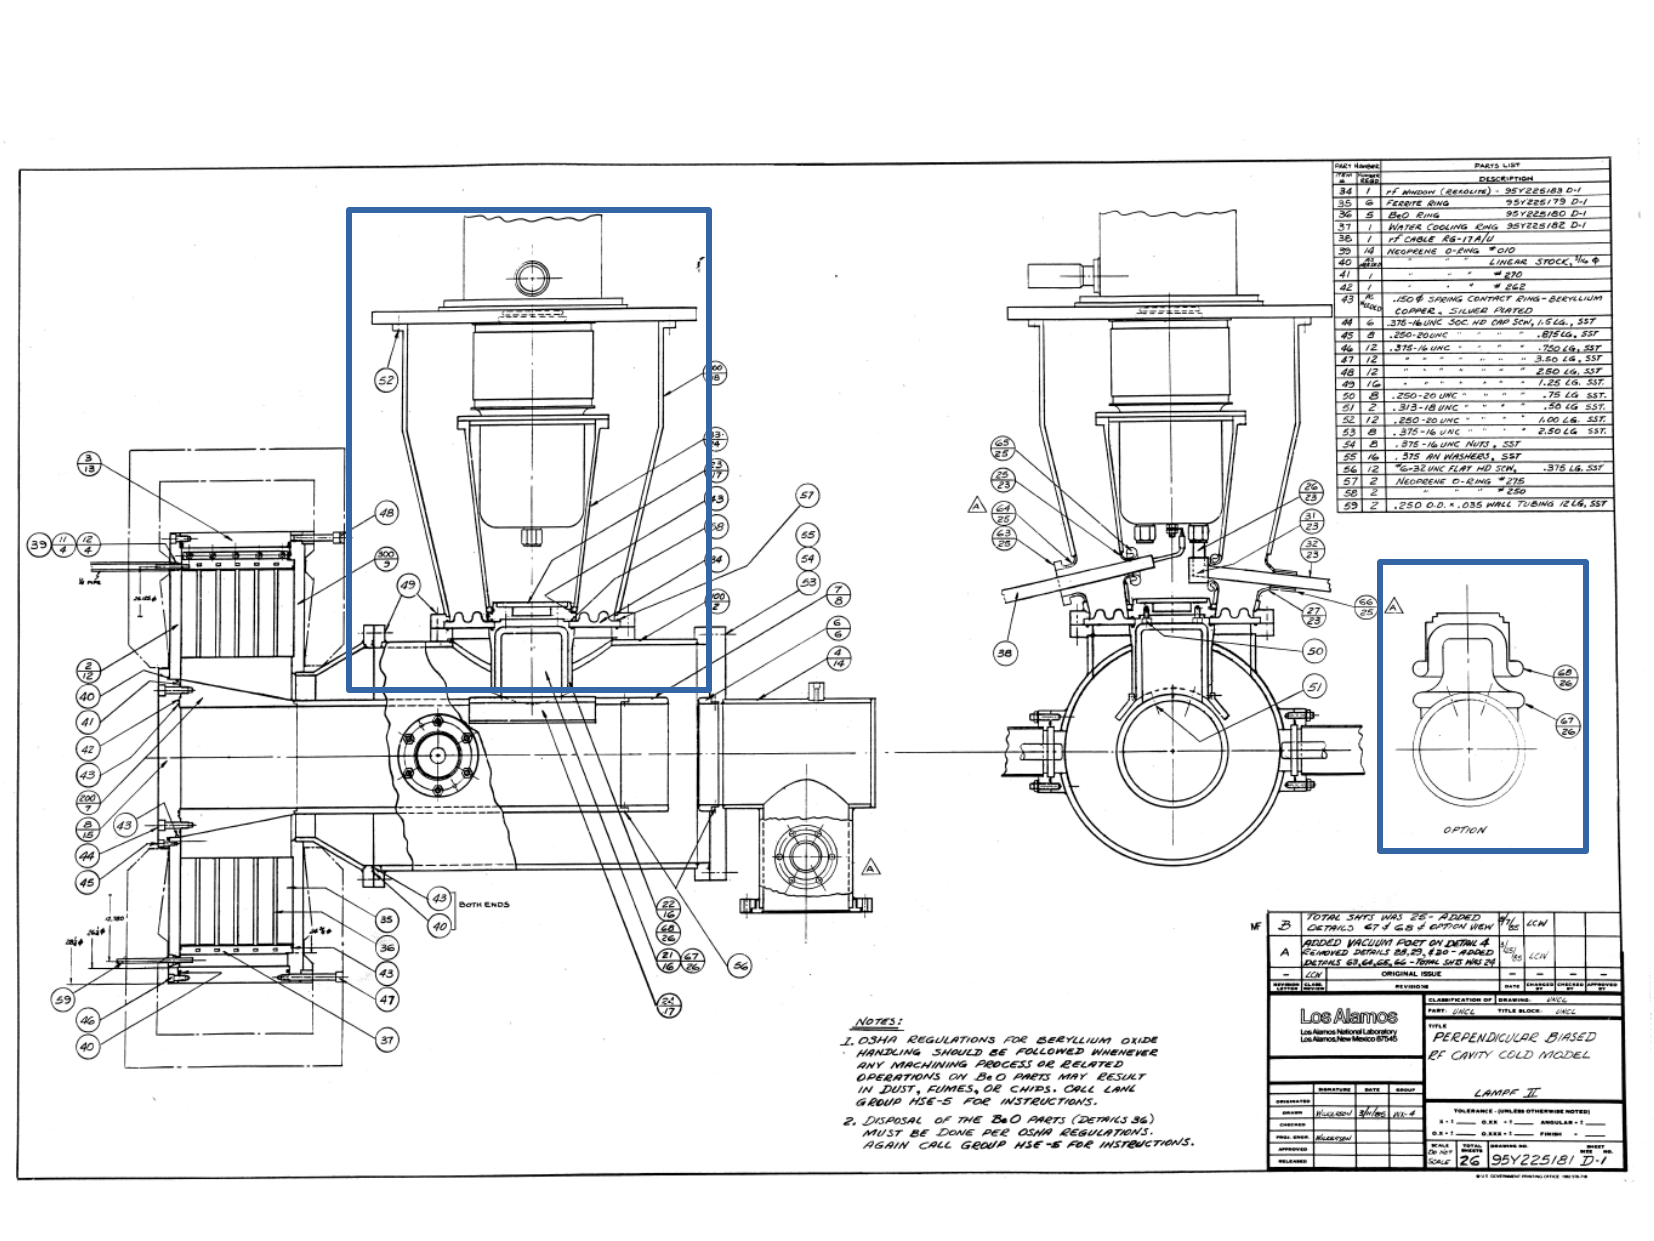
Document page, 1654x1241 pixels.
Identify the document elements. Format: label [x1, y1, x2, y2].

picture [0, 138, 1653, 1184]
